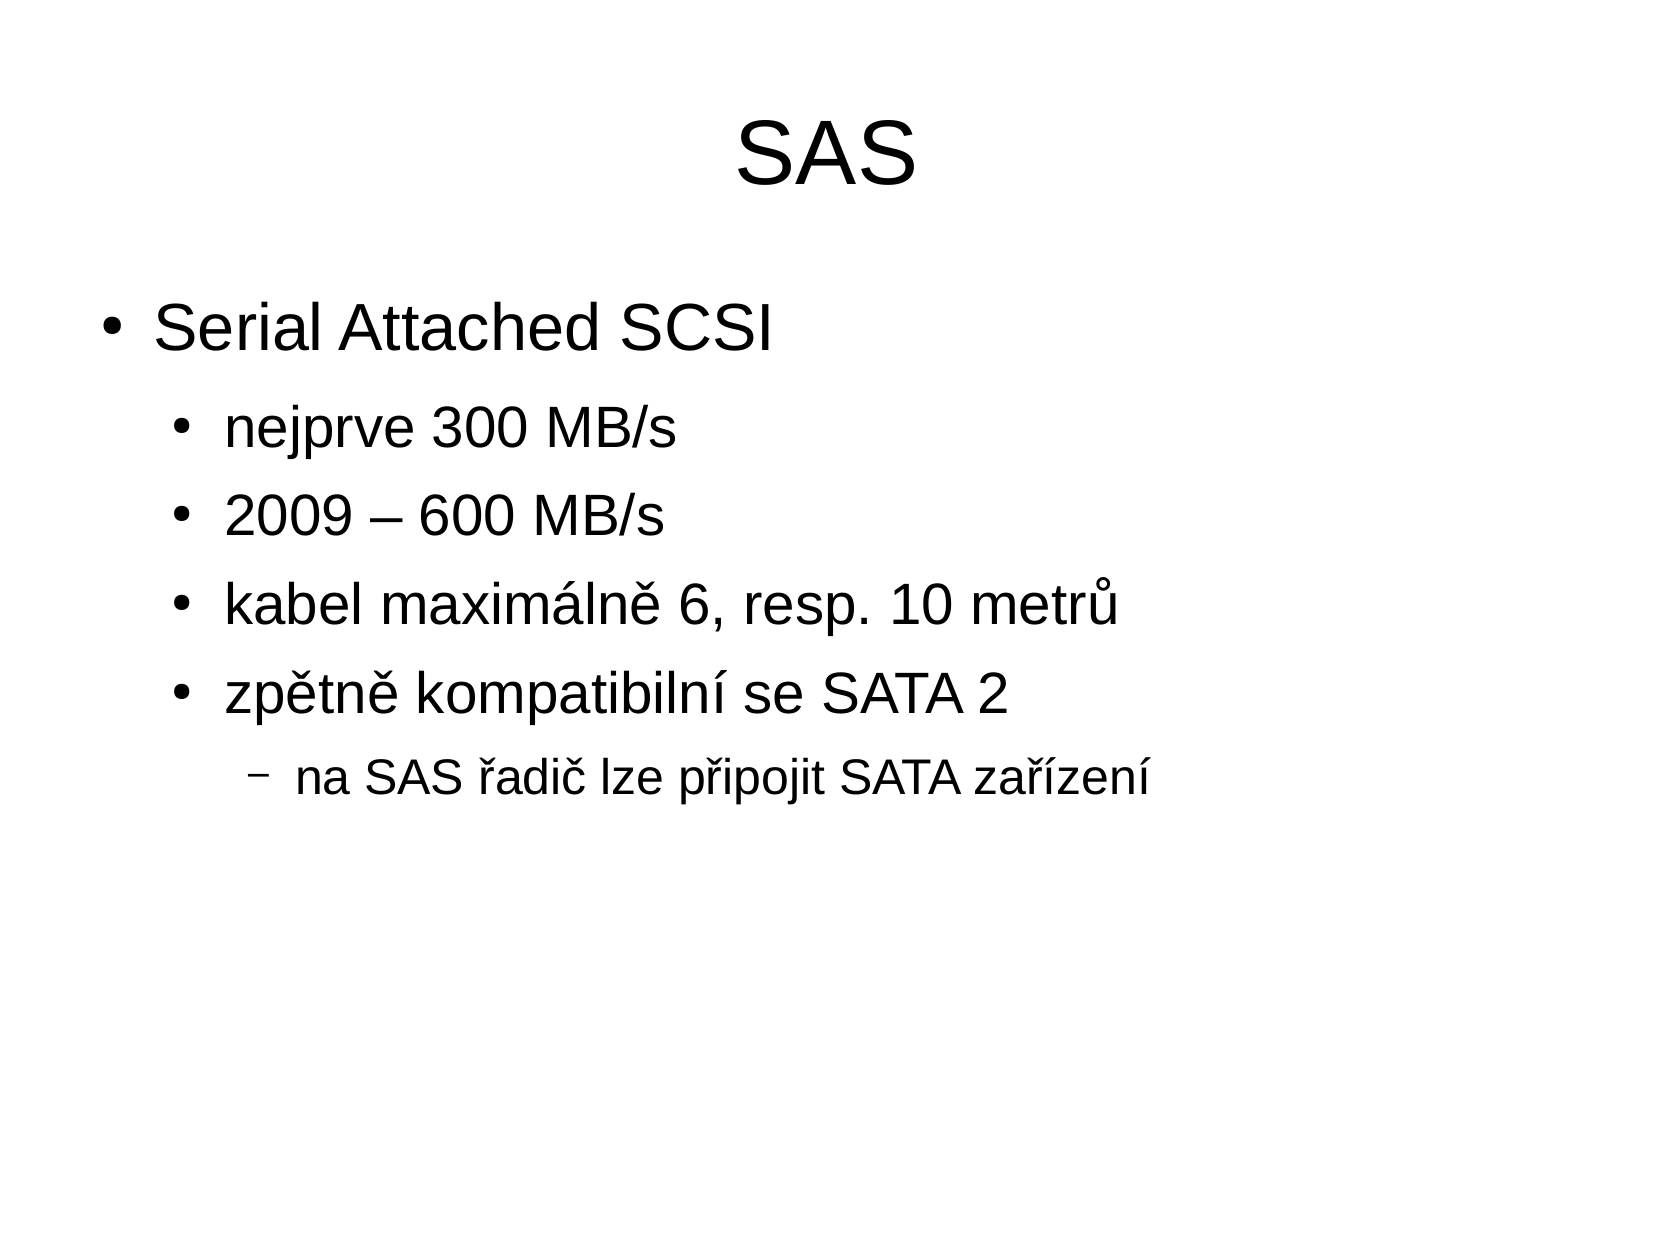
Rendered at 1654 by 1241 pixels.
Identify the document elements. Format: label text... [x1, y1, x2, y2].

title SAS [82, 56, 1571, 250]
list Serial Attached SCSI nejprve 300 MB/s 2009 – 600 MB/s kabel maximálně 6, resp. 10 metrů zpětně kompatibilní se SATA 2 na SAS řadič lze připojit SATA zařízení [82, 290, 1571, 1094]
